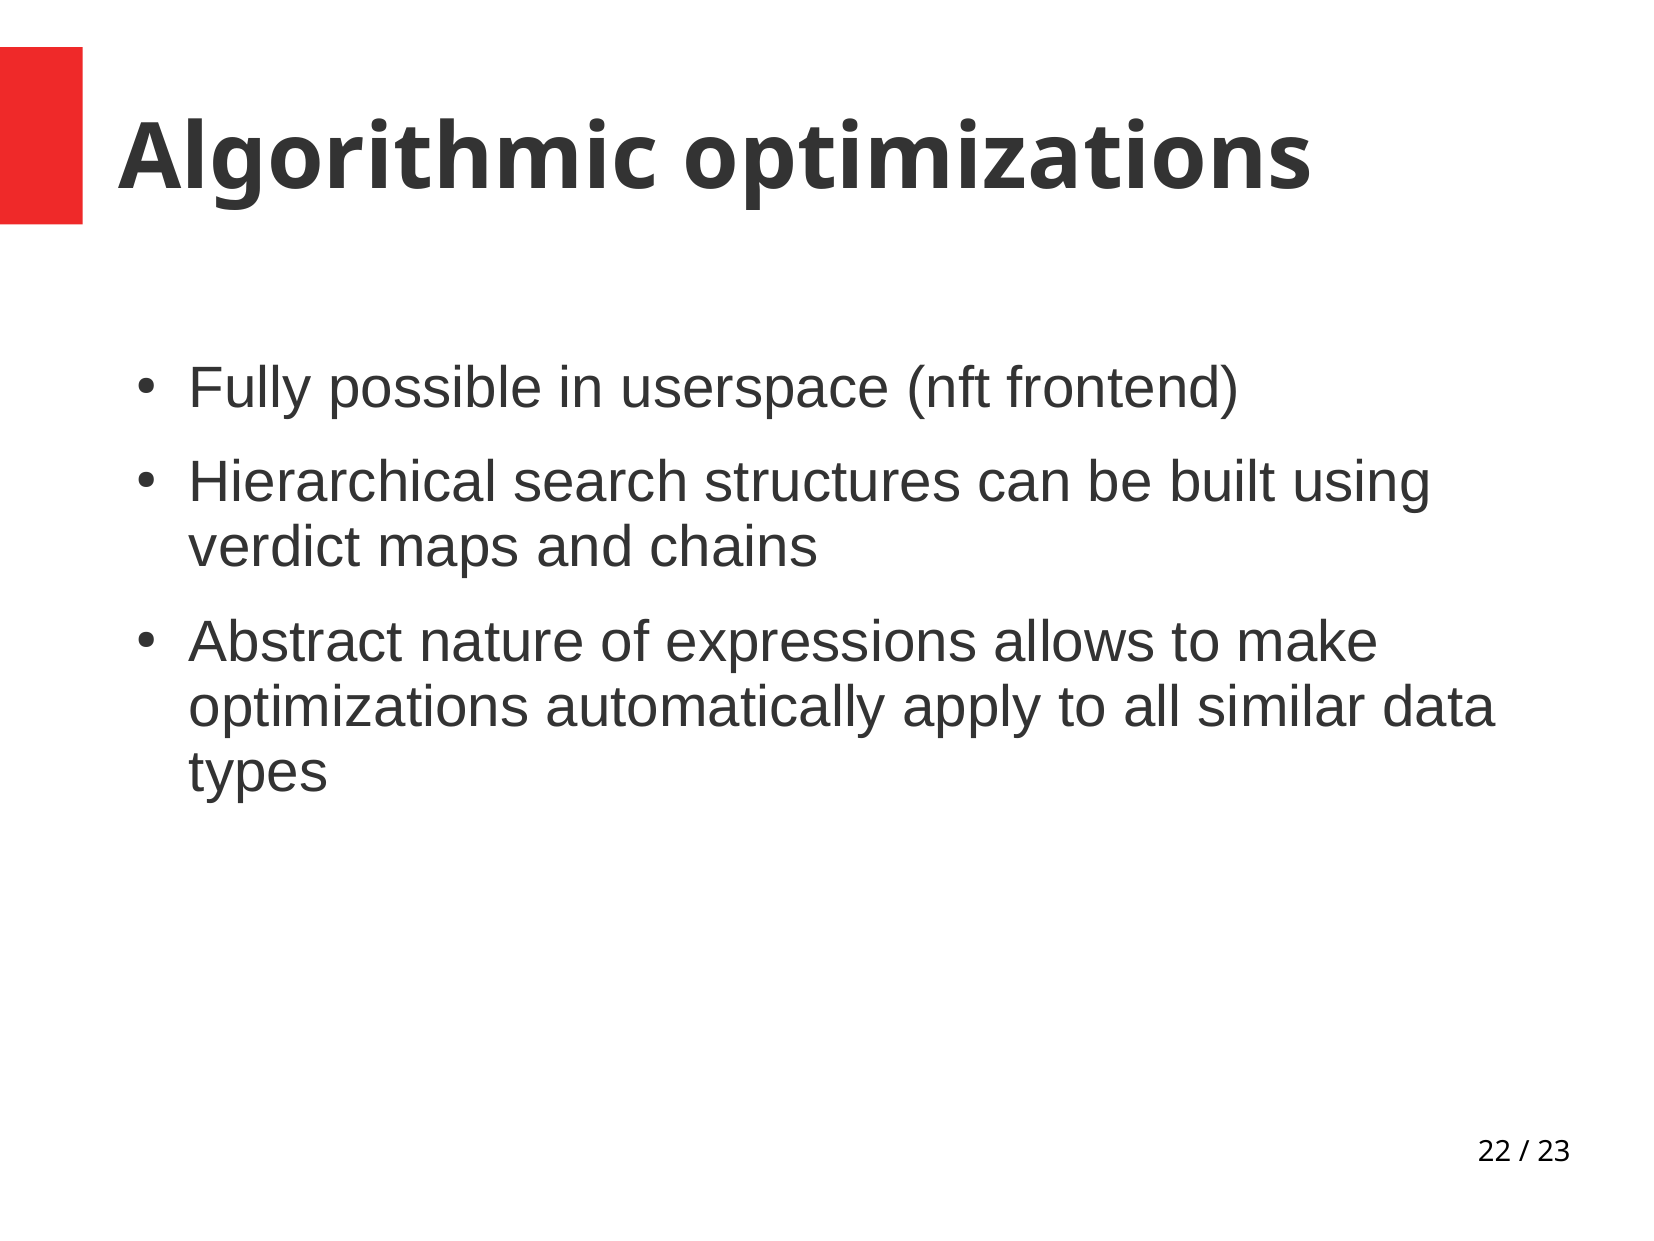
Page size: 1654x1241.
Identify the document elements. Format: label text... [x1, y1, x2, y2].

title Algorithmic optimizations [118, 49, 1571, 257]
list Fully possible in userspace (nft frontend) Hierarchical search structures can be built using verdict maps and chains Abstract nature of expressions allows to make optimizations automatically apply to all similar data types [118, 354, 1536, 1074]
